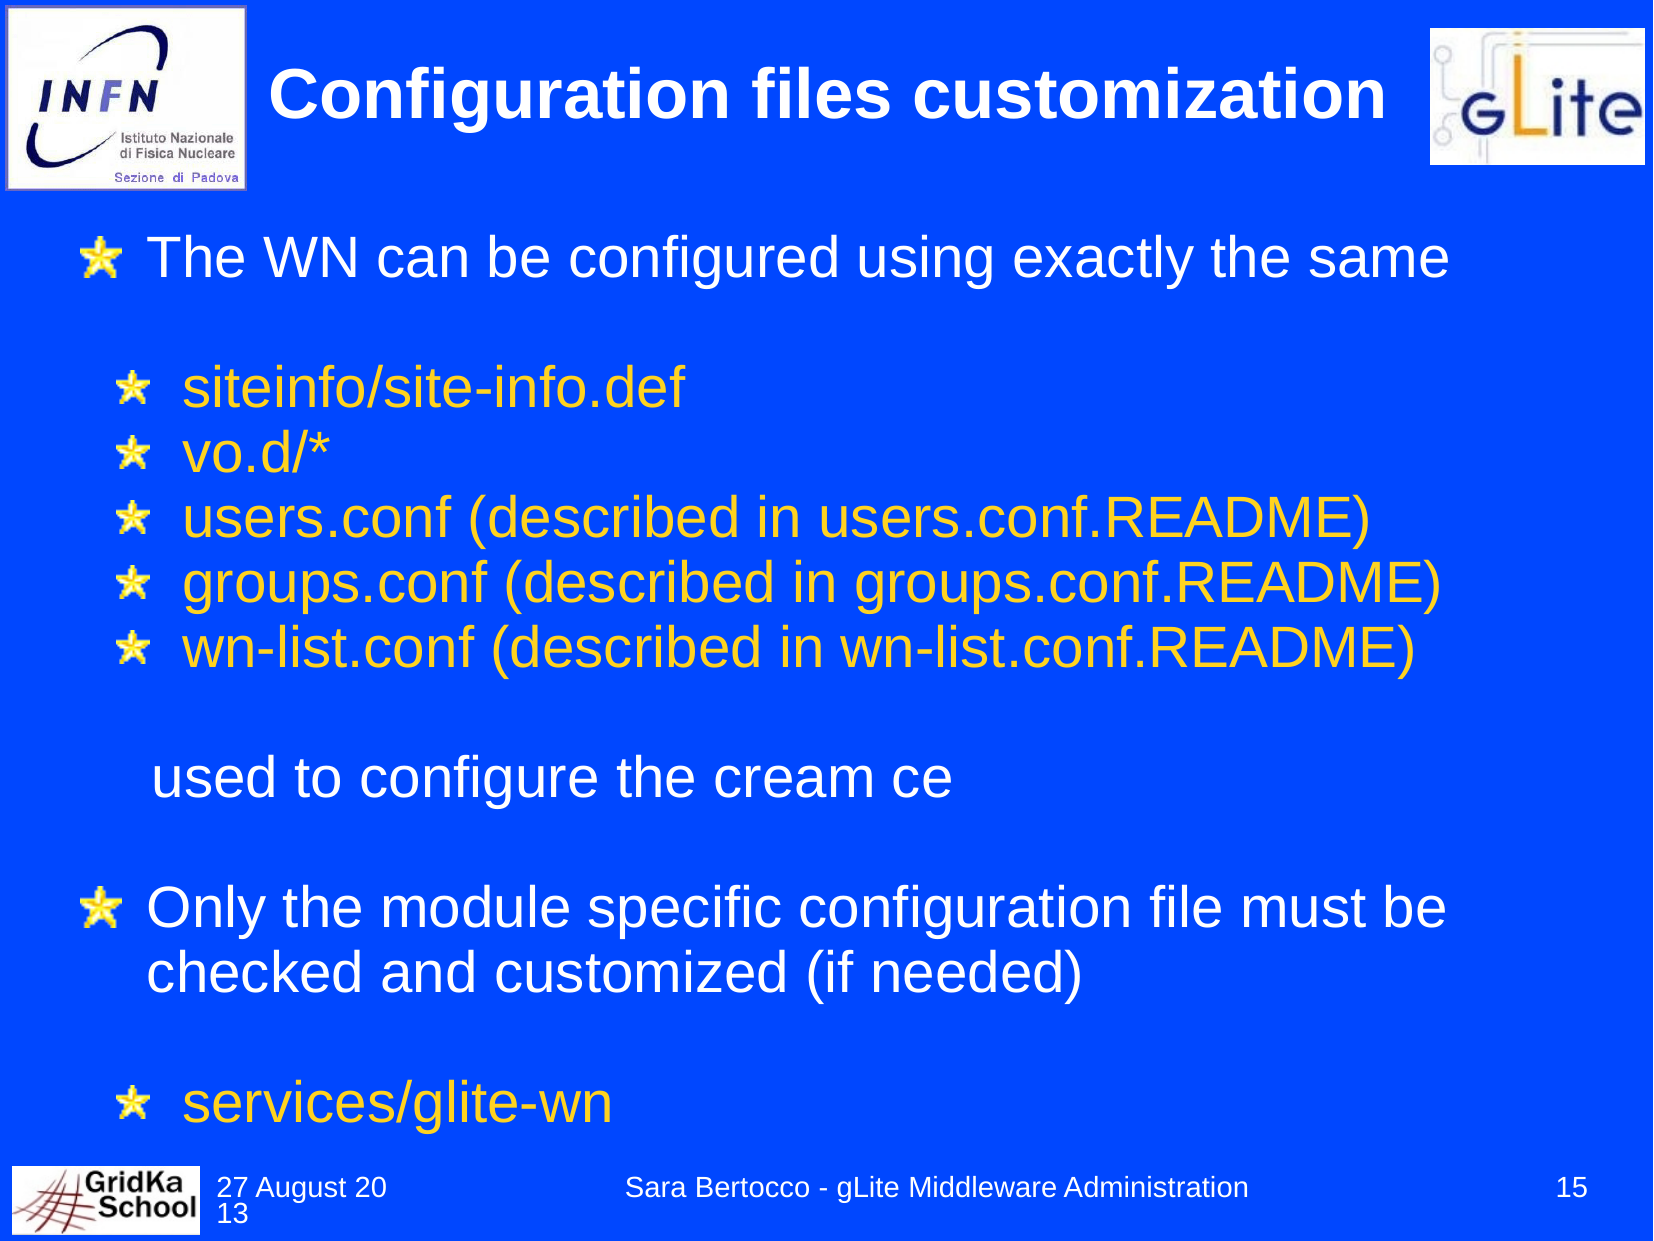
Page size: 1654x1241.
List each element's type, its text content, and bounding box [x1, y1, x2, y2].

title Configuration files customization [5, 0, 1645, 188]
picture [12, 1166, 200, 1235]
picture [5, 5, 247, 191]
text_box The WN can be configured using exactly the same siteinfo/site-info.def vo.d/* users.conf (described in users.conf.README) groups.conf (described in groups.conf.README) wn-list.conf (described in wn-list.conf.README) used to configure the cream ce Only the module specific configuration file must be checked and customized (if needed) services/glite-wn [66, 217, 1481, 1143]
picture [1430, 28, 1645, 165]
